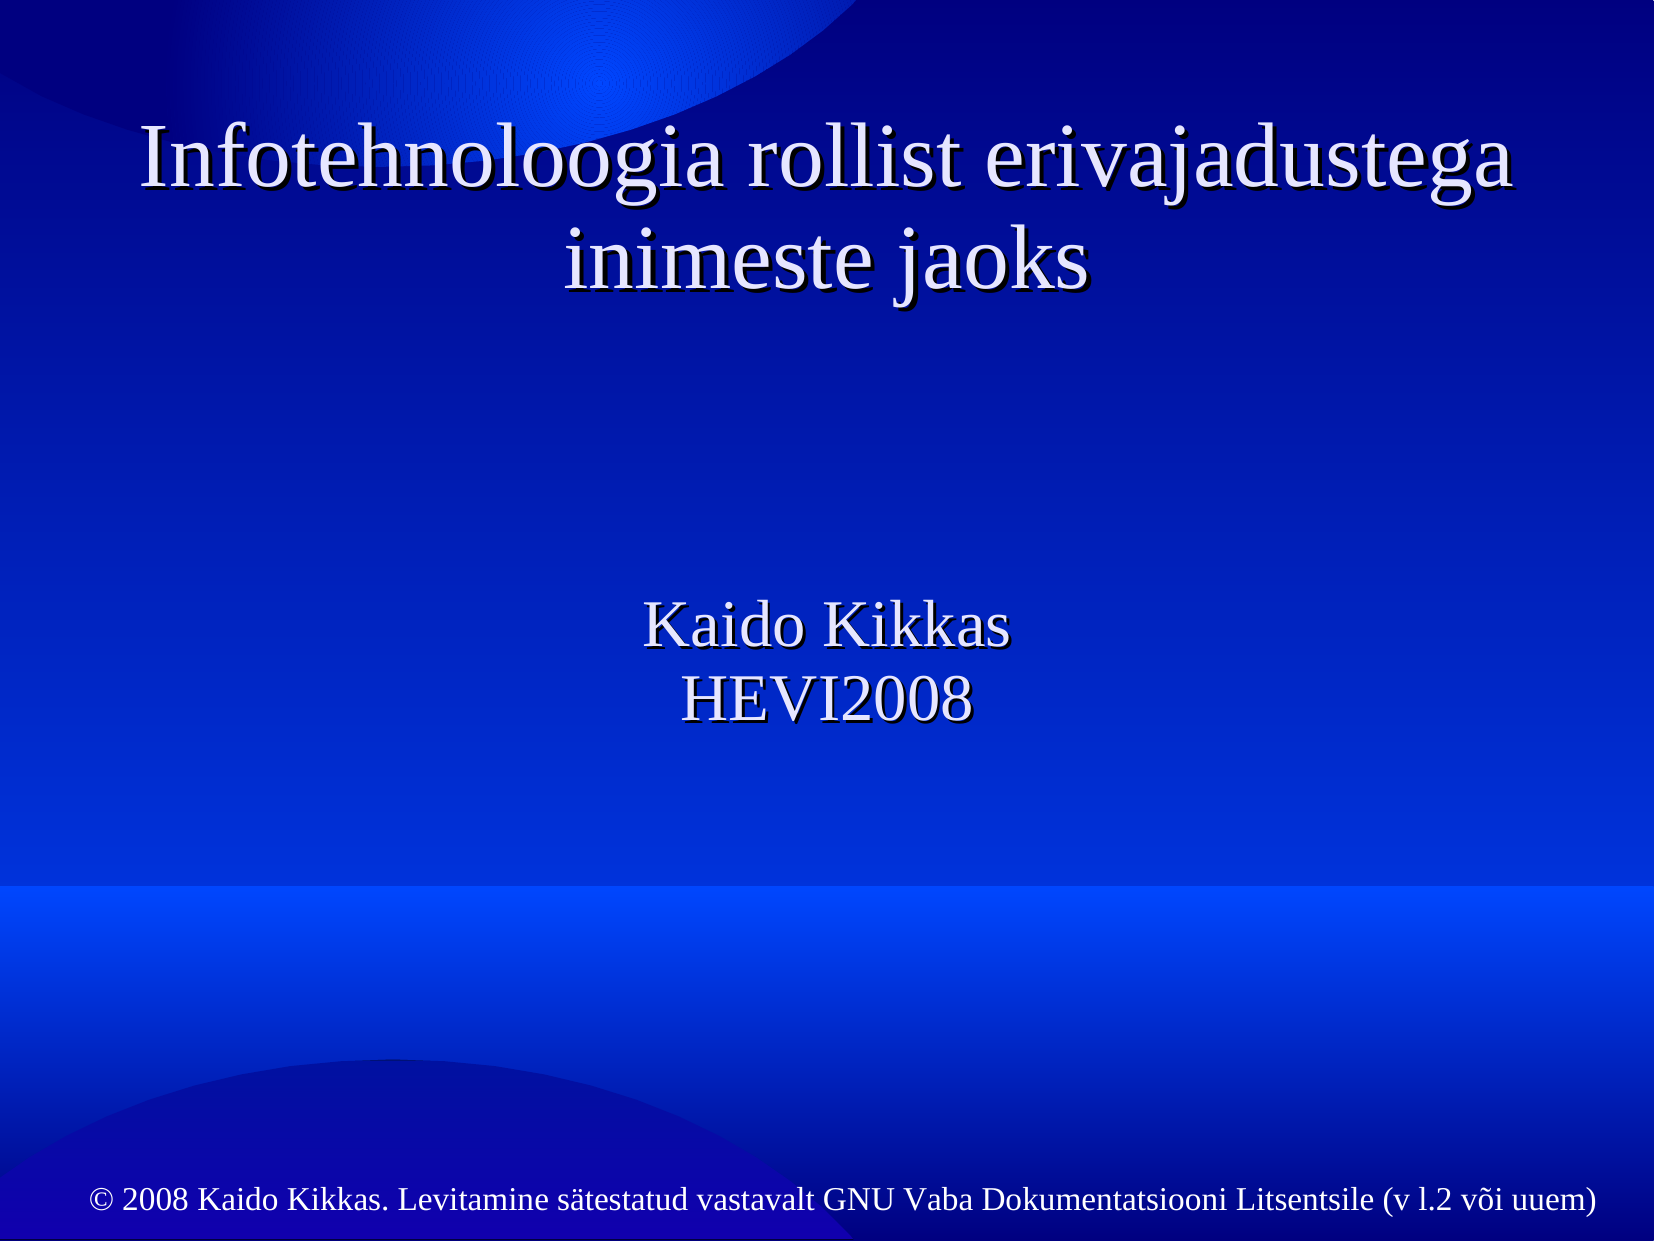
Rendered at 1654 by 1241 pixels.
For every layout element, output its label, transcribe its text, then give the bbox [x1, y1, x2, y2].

text_box © 2008 Kaido Kikkas. Levitamine sätestatud vastavalt GNU Vaba Dokumentatsiooni Litsentsile (v l.2 või uuem) [88, 1181, 1654, 1241]
title Infotehnoloogia rollist erivajadustega inimeste jaoks [121, 102, 1534, 311]
subtitle Kaido Kikkas HEVI2008 [121, 344, 1534, 1127]
